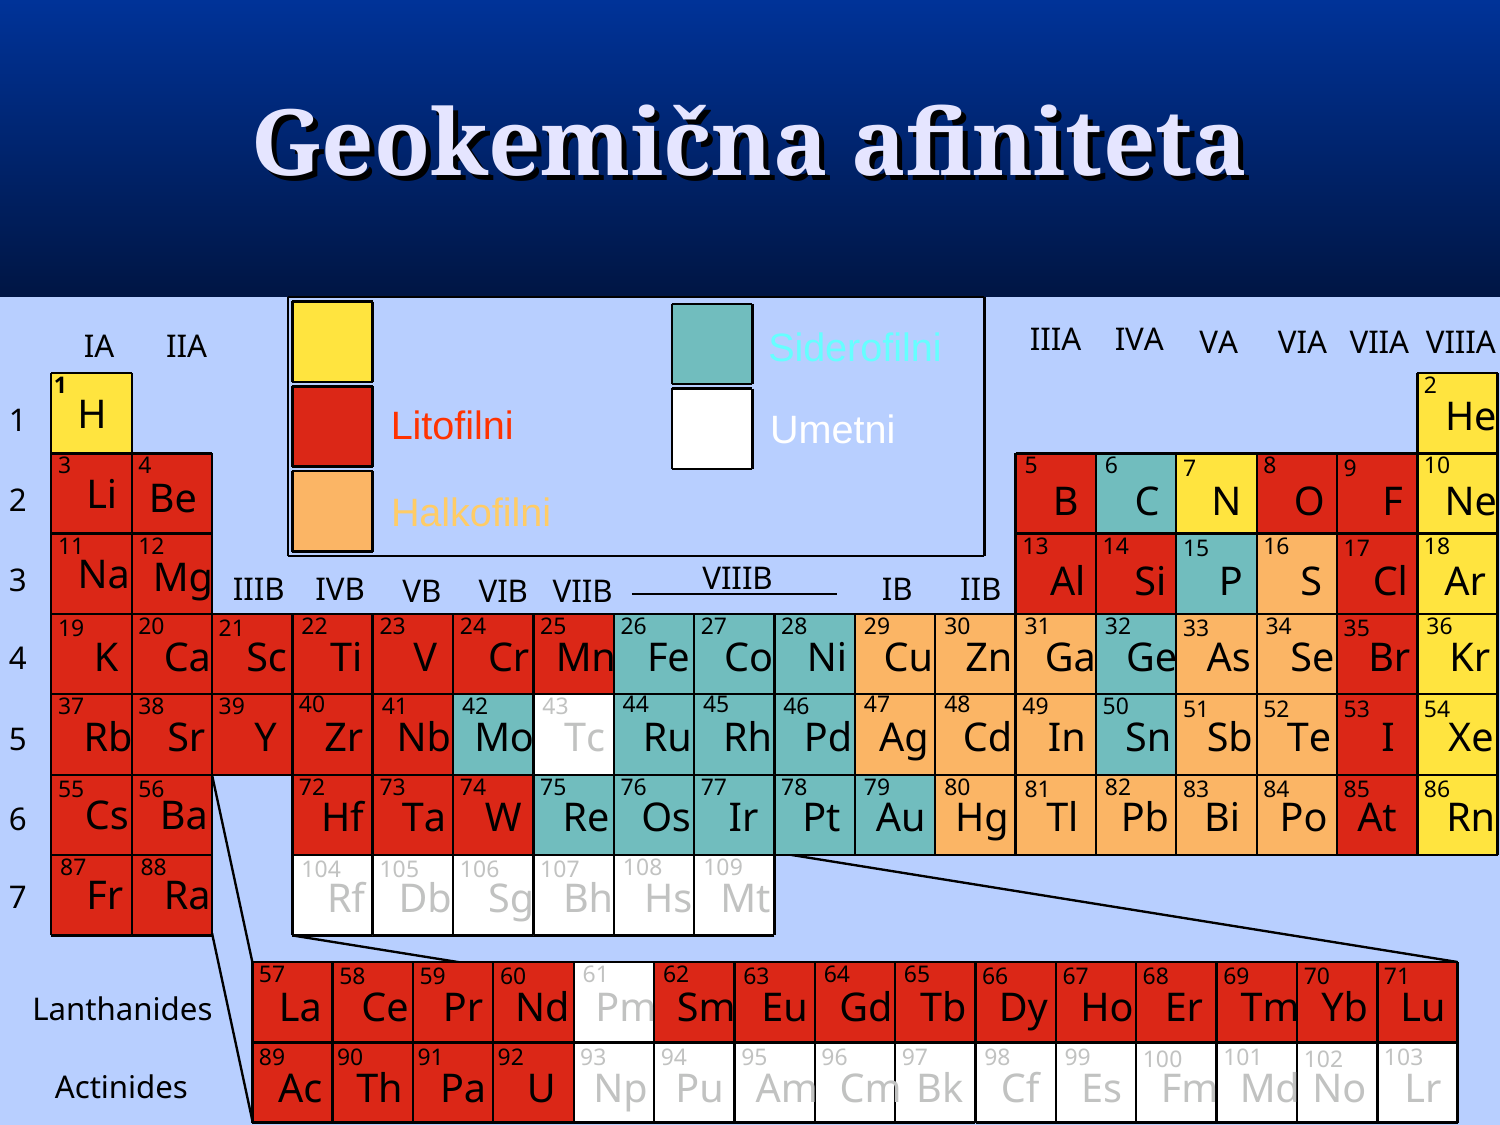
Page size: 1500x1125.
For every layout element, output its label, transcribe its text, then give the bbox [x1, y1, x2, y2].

text_box 79 [863, 772, 891, 800]
text_box 24 [459, 611, 487, 640]
text_box IVB [315, 569, 366, 607]
text_box Am [755, 1062, 819, 1111]
text_box 26 [620, 611, 648, 640]
text_box 70 [1303, 962, 1331, 990]
text_box Ga [1044, 631, 1097, 680]
text_box Zr [324, 711, 364, 760]
text_box W [484, 792, 522, 840]
text_box 65 [903, 959, 931, 988]
text_box 88 [140, 852, 168, 881]
text_box H [77, 388, 107, 437]
text_box 82 [1104, 772, 1132, 800]
text_box 4 [138, 451, 152, 479]
text_box 68 [1142, 962, 1170, 990]
text_box In [1047, 711, 1086, 760]
text_box [289, 298, 983, 555]
text_box 102 [1303, 1044, 1344, 1073]
text_box La [278, 981, 322, 1030]
text_box 35 [1343, 613, 1371, 642]
text_box Pm [595, 981, 657, 1030]
text_box Sg [488, 872, 535, 921]
text_box Np [630, 1083, 642, 1099]
text_box 52 [1263, 694, 1291, 722]
text_box At [1365, 807, 1374, 819]
text_box IB [881, 569, 913, 607]
text_box Hf [321, 792, 365, 840]
text_box 94 [660, 1042, 688, 1070]
text_box 16 [1263, 531, 1291, 559]
text_box 108 [622, 852, 663, 881]
text_box 106 [460, 854, 500, 883]
text_box 55 [58, 774, 85, 803]
text_box Hg [990, 812, 1002, 829]
text_box 17 [1343, 533, 1371, 562]
text_box Cl [1372, 555, 1409, 604]
text_box Ir [728, 792, 759, 840]
text_box Br [1368, 631, 1411, 680]
text_box 6 [1105, 451, 1119, 479]
text_box No [1312, 1062, 1367, 1111]
text_box 99 [1064, 1042, 1092, 1070]
text_box K [93, 631, 119, 680]
text_box Ag [879, 711, 929, 760]
text_box Au [883, 807, 892, 819]
text_box 60 [500, 962, 527, 990]
text_box Sg [515, 893, 527, 910]
text_box Litofilni [390, 399, 514, 448]
text_box Bk [916, 1062, 964, 1111]
text_box Ca [163, 631, 212, 680]
text_box Se [1290, 631, 1335, 680]
text_box 76 [620, 772, 648, 800]
text_box 6 [8, 799, 27, 837]
text_box Ac [286, 1078, 295, 1090]
text_box 1 [53, 370, 68, 399]
text_box IA [83, 326, 115, 364]
text_box Sr [167, 711, 206, 760]
text_box Ce [361, 981, 409, 1030]
text_box Sn [1125, 711, 1172, 760]
text_box Tb [920, 981, 967, 1030]
text_box Nd [515, 981, 570, 1030]
text_box 100 [1142, 1044, 1183, 1073]
text_box 28 [781, 611, 808, 640]
text_box Cu [883, 631, 934, 680]
text_box IIA [166, 326, 208, 364]
text_box 3 [8, 560, 27, 599]
text_box 13 [1022, 531, 1050, 559]
text_box Hs [644, 872, 693, 921]
text_box 33 [1183, 613, 1210, 642]
text_box 45 [703, 689, 730, 718]
text_box 93 [580, 1042, 607, 1070]
text_box 58 [339, 962, 367, 990]
text_box 53 [1343, 694, 1371, 722]
text_box Rf [326, 872, 366, 921]
text_box 48 [944, 689, 971, 718]
text_box Actinides [54, 1067, 189, 1105]
text_box 3 [58, 451, 72, 479]
text_box Es [1081, 1062, 1123, 1111]
text_box P [1218, 555, 1244, 604]
text_box Yb [1321, 981, 1369, 1030]
text_box Lu [1400, 981, 1446, 1030]
text_box Kr [1449, 631, 1491, 680]
text_box 47 [863, 689, 891, 718]
text_box 87 [60, 852, 87, 881]
text_box O [1293, 475, 1325, 523]
text_box Y [254, 711, 277, 760]
text_box 38 [138, 691, 166, 720]
text_box Al [1050, 555, 1086, 604]
text_box 81 [1024, 774, 1052, 803]
text_box Mg [194, 572, 206, 589]
text_box 2 [1424, 378, 1432, 391]
text_box Ba [166, 816, 179, 826]
text_box 77 [700, 772, 728, 800]
text_box Np [593, 1062, 648, 1111]
text_box 5 [8, 718, 27, 757]
text_box Siderofilni [768, 321, 942, 370]
text_box Bi [1211, 806, 1223, 815]
text_box 109 [703, 852, 744, 881]
text_box 22 [301, 611, 328, 640]
text_box Bh [563, 872, 614, 921]
text_box 66 [982, 962, 1009, 990]
text_box Ra [164, 870, 211, 919]
text_box 20 [138, 611, 166, 640]
text_box [0, 297, 1500, 1125]
text_box Eu [761, 981, 808, 1030]
text_box Ba [166, 804, 178, 813]
text_box Co [724, 631, 774, 680]
text_box Ac [278, 1062, 323, 1111]
text_box 95 [741, 1042, 768, 1070]
text_box Ba [159, 790, 209, 838]
text_box 4 [8, 638, 27, 677]
text_box Rn [1446, 792, 1496, 840]
text_box 23 [379, 611, 407, 640]
text_box 96 [821, 1042, 849, 1070]
text_box 7 [8, 877, 27, 915]
text_box 90 [337, 1042, 364, 1070]
text_box Fe [647, 631, 690, 680]
text_box Tl [1046, 792, 1079, 840]
text_box Zn [965, 631, 1013, 680]
text_box Rn [1453, 806, 1464, 816]
text_box 37 [58, 691, 85, 720]
text_box Cm [839, 1062, 902, 1111]
text_box Mt [720, 872, 771, 921]
text_box He [1445, 390, 1497, 439]
text_box 101 [1223, 1042, 1264, 1070]
text_box 44 [622, 689, 650, 718]
text_box Fr [86, 870, 124, 919]
text_box 75 [540, 772, 567, 800]
text_box IIB [960, 569, 1002, 607]
text_box 69 [1223, 962, 1250, 990]
text_box VIA [1277, 321, 1328, 360]
text_box 49 [1022, 691, 1050, 720]
text_box Tm [1240, 981, 1300, 1030]
text_box 57 [258, 959, 286, 988]
text_box Ni [806, 631, 848, 680]
text_box Tc [564, 711, 606, 760]
text_box Ti [329, 631, 363, 680]
text_box 10 [1423, 451, 1451, 479]
text_box 39 [218, 691, 246, 720]
text_box 85 [1343, 774, 1371, 803]
text_box 92 [497, 1042, 525, 1070]
text_box 8 [1263, 451, 1277, 479]
text_box 42 [462, 691, 489, 720]
text_box Pd [803, 711, 853, 760]
text_box Sc [246, 631, 288, 680]
text_box 98 [984, 1042, 1012, 1070]
text_box Ho [1080, 981, 1134, 1030]
text_box Mg [152, 551, 213, 600]
text_box 7 [1183, 453, 1197, 481]
text_box Po [1279, 792, 1328, 840]
text_box Al [1058, 571, 1067, 583]
text_box Pr [442, 981, 484, 1030]
text_box 21 [218, 613, 246, 642]
text_box Xe [1448, 711, 1494, 760]
text_box Na [77, 549, 131, 597]
text_box Ge [1126, 631, 1178, 680]
text_box 31 [1024, 611, 1052, 640]
text_box B [1052, 475, 1079, 523]
text_box VIB [478, 571, 529, 610]
text_box Ru [642, 711, 693, 760]
text_box 18 [1423, 531, 1451, 559]
text_box Hg [955, 792, 1009, 840]
text_box VA [1199, 321, 1239, 360]
text_box Li [86, 468, 118, 517]
text_box Bi [1204, 792, 1241, 840]
text_box 62 [663, 959, 690, 988]
text_box 80 [944, 772, 971, 800]
text_box F [1382, 475, 1404, 523]
text_box N [1211, 475, 1242, 523]
text_box 67 [1062, 962, 1090, 990]
text_box IIIB [232, 569, 285, 607]
text_box Po [1286, 806, 1297, 817]
text_box As [1214, 647, 1223, 659]
text_box 105 [379, 854, 420, 883]
text_box 61 [582, 959, 610, 988]
text_box Rh [723, 711, 773, 760]
text_box 40 [298, 689, 326, 718]
text_box 1 [8, 399, 27, 438]
text_box Si [1134, 555, 1167, 604]
text_box Ra [170, 884, 181, 894]
text_box Sm [676, 981, 736, 1030]
text_box VIIIB [702, 558, 773, 593]
text_box Te [1286, 711, 1332, 760]
text_box 73 [379, 772, 407, 800]
text_box Dy [998, 981, 1049, 1030]
text_box 84 [1263, 774, 1291, 803]
text_box Nb [396, 711, 452, 760]
text_box Ta [401, 792, 447, 840]
text_box 89 [258, 1042, 286, 1070]
text_box 71 [1383, 962, 1411, 990]
text_box 83 [1183, 774, 1210, 803]
text_box Bi [1211, 818, 1224, 828]
text_box Pt [802, 792, 841, 840]
text_box Os [641, 792, 692, 840]
text_box 72 [298, 772, 326, 800]
text_box At [1357, 792, 1398, 840]
text_box Cd [962, 711, 1013, 760]
text_box Cr [488, 631, 530, 680]
text_box Db [398, 872, 452, 921]
text_box 15 [1183, 533, 1210, 562]
text_box 103 [1384, 1042, 1424, 1070]
text_box Cf [1000, 1062, 1040, 1111]
text_box 54 [1423, 694, 1451, 722]
text_box Ag [887, 727, 896, 739]
text_box Mo [474, 711, 535, 760]
text_box VIIB [552, 571, 613, 610]
text_box 86 [1423, 774, 1451, 803]
text_box 50 [1102, 691, 1130, 720]
text_box 12 [138, 531, 166, 559]
text_box IVA [1114, 319, 1165, 357]
text_box 27 [700, 611, 728, 640]
text_box 5 [1024, 451, 1038, 479]
text_box 51 [1183, 694, 1210, 722]
text_box 36 [1426, 611, 1453, 640]
text_box 34 [1265, 611, 1293, 640]
text_box Gd [839, 981, 893, 1030]
text_box Lanthanides [32, 988, 213, 1027]
text_box 64 [823, 959, 851, 988]
text_box Be [149, 473, 198, 521]
text_box Au [875, 792, 926, 840]
text_box 59 [419, 962, 447, 990]
text_box 74 [459, 772, 487, 800]
text_box 9 [1343, 453, 1358, 481]
text_box 29 [863, 611, 891, 640]
text_box 56 [138, 774, 166, 803]
text_box Pu [675, 1062, 724, 1111]
text_box 11 [58, 531, 85, 559]
text_box Ag [910, 732, 922, 749]
text_box 2 [8, 480, 27, 518]
text_box Pa [440, 1062, 487, 1111]
text_box 107 [540, 854, 581, 883]
text_box VIIIA [1425, 321, 1497, 360]
text_box Lr [1404, 1062, 1442, 1111]
text_box Re [562, 792, 610, 840]
text_box 104 [301, 854, 342, 883]
text_box 63 [743, 962, 770, 990]
text_box Halkofilni [391, 486, 552, 535]
text_box 78 [781, 772, 808, 800]
text_box Umetni [770, 404, 896, 452]
text_box 14 [1102, 531, 1130, 559]
text_box 2 [1424, 370, 1438, 399]
title Geokemična afiniteta [75, 45, 1426, 233]
text_box 46 [783, 691, 811, 720]
text_box 32 [1104, 611, 1132, 640]
text_box At [1357, 803, 1368, 830]
text_box S [1300, 555, 1323, 604]
text_box Pb [1120, 792, 1170, 840]
text_box Th [356, 1062, 403, 1111]
text_box 97 [901, 1042, 929, 1070]
text_box Am [763, 1078, 772, 1090]
text_box 25 [540, 611, 567, 640]
text_box 41 [381, 691, 409, 720]
text_box V [413, 631, 438, 680]
text_box C [1134, 475, 1160, 523]
text_box Rb [83, 711, 133, 760]
text_box Mn [555, 631, 617, 680]
text_box I [1381, 711, 1396, 760]
text_box Sb [1206, 711, 1253, 760]
text_box Cs [84, 790, 130, 838]
text_box VIIA [1349, 321, 1410, 360]
text_box IIIA [1029, 319, 1082, 357]
text_box 43 [542, 691, 570, 720]
text_box 30 [944, 611, 971, 640]
text_box 91 [417, 1042, 445, 1070]
text_box U [526, 1062, 556, 1111]
text_box Ne [1444, 475, 1497, 523]
text_box Ar [1444, 555, 1487, 604]
text_box Ar [1452, 571, 1461, 583]
text_box 19 [58, 613, 85, 642]
text_box Er [1164, 981, 1204, 1030]
text_box As [1206, 631, 1252, 680]
text_box Fm [1160, 1062, 1219, 1111]
text_box Md [1239, 1062, 1300, 1111]
text_box VB [402, 571, 442, 610]
